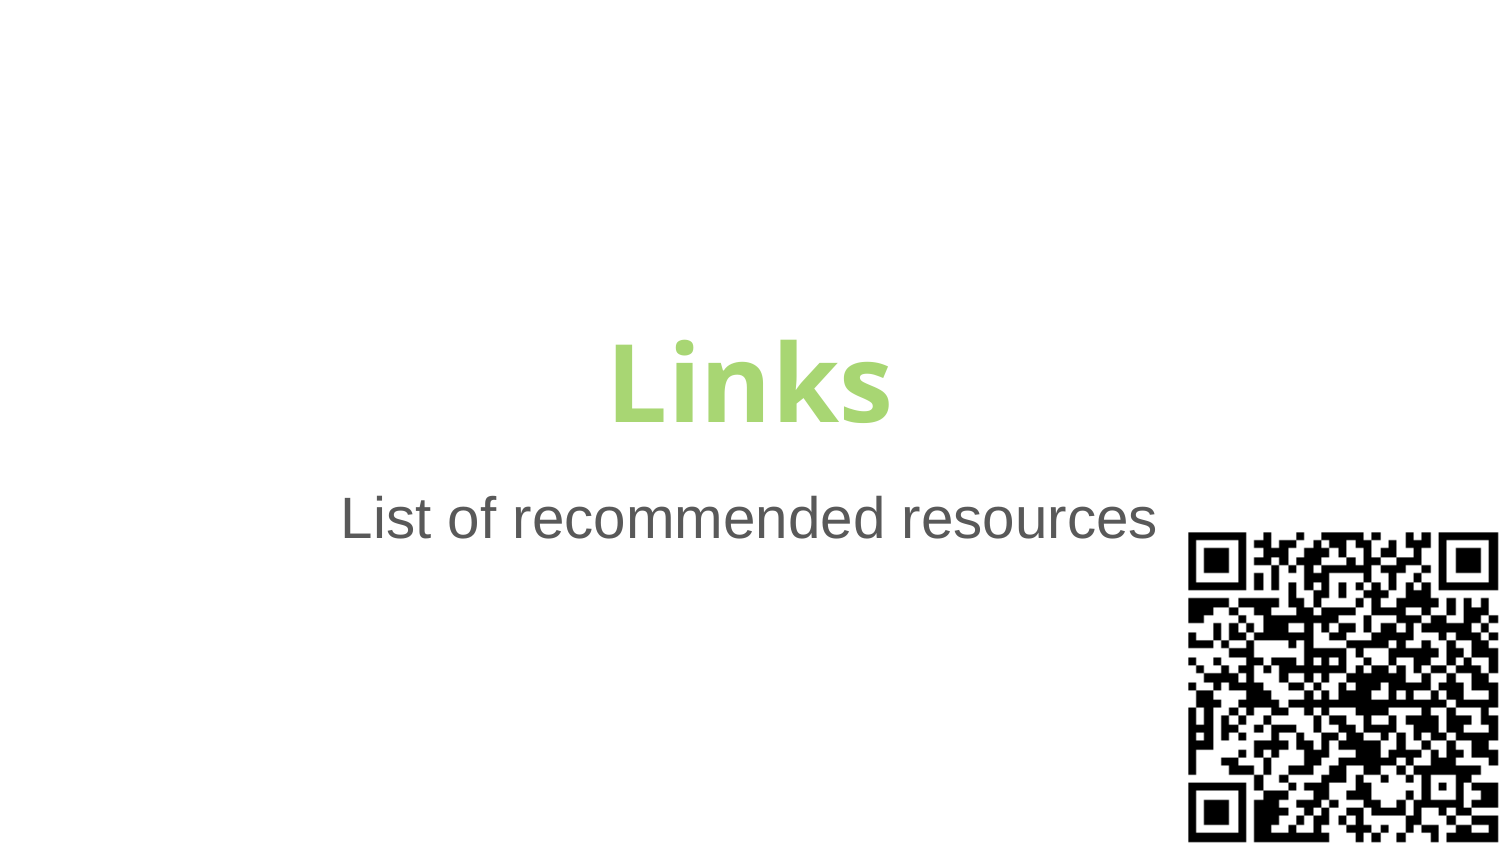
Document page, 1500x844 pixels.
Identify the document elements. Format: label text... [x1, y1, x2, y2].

picture [1187, 531, 1500, 844]
title Links [51, 122, 1449, 459]
subtitle List of recommended resources [51, 464, 1449, 595]
